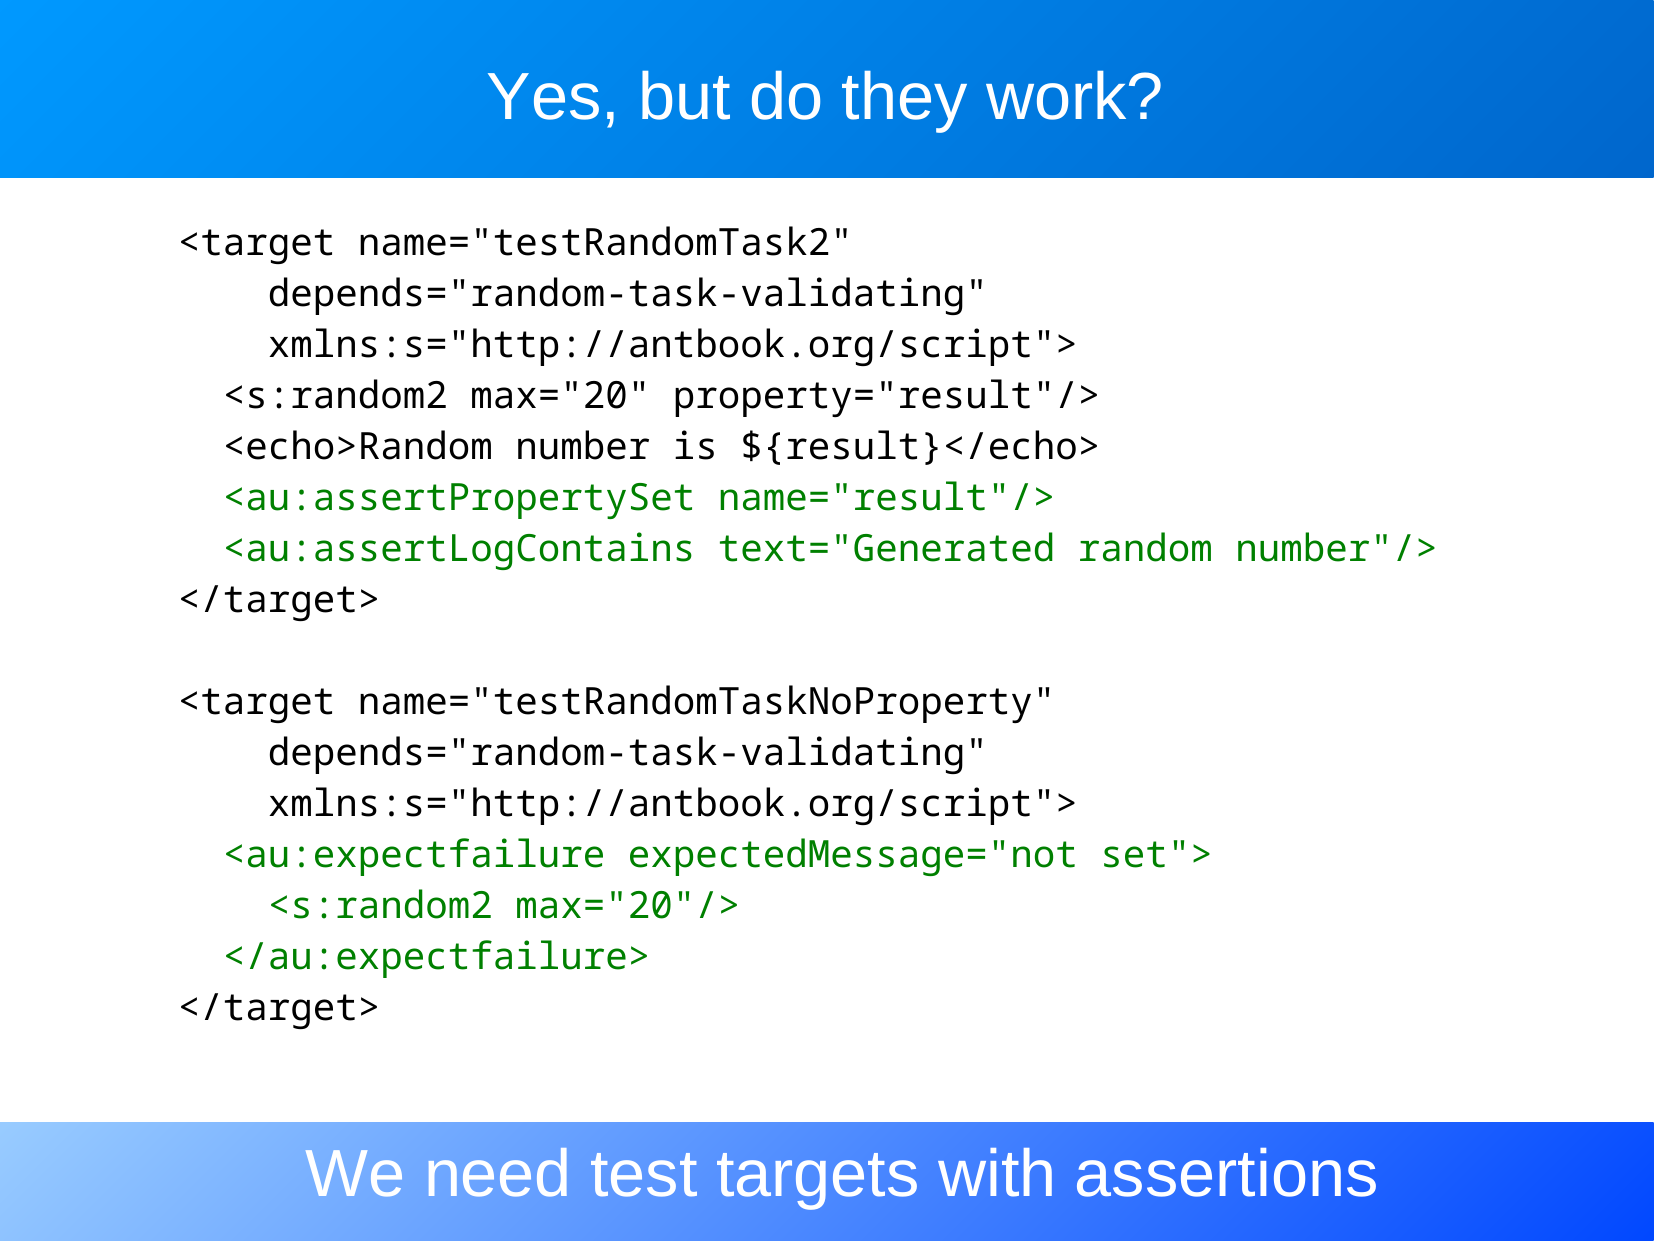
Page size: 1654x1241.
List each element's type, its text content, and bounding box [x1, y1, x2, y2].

text_box <target name="testRandomTask2" depends="random-task-validating" xmlns:s="http://antbook.org/script"> <s:random2 max="20" property="result"/> <echo>Random number is ${result}</echo> <au:assertPropertySet name="result"/> <au:assertLogContains text="Generated random number"/> </target> <target name="testRandomTaskNoProperty" depends="random-task-validating" xmlns:s="http://antbook.org/script"> <au:expectfailure expectedMessage="not set"> <s:random2 max="20"/> </au:expectfailure> </target> [118, 275, 1565, 971]
title Yes, but do they work? [162, 59, 1489, 148]
title We need test targets with assertions [179, 1136, 1506, 1225]
